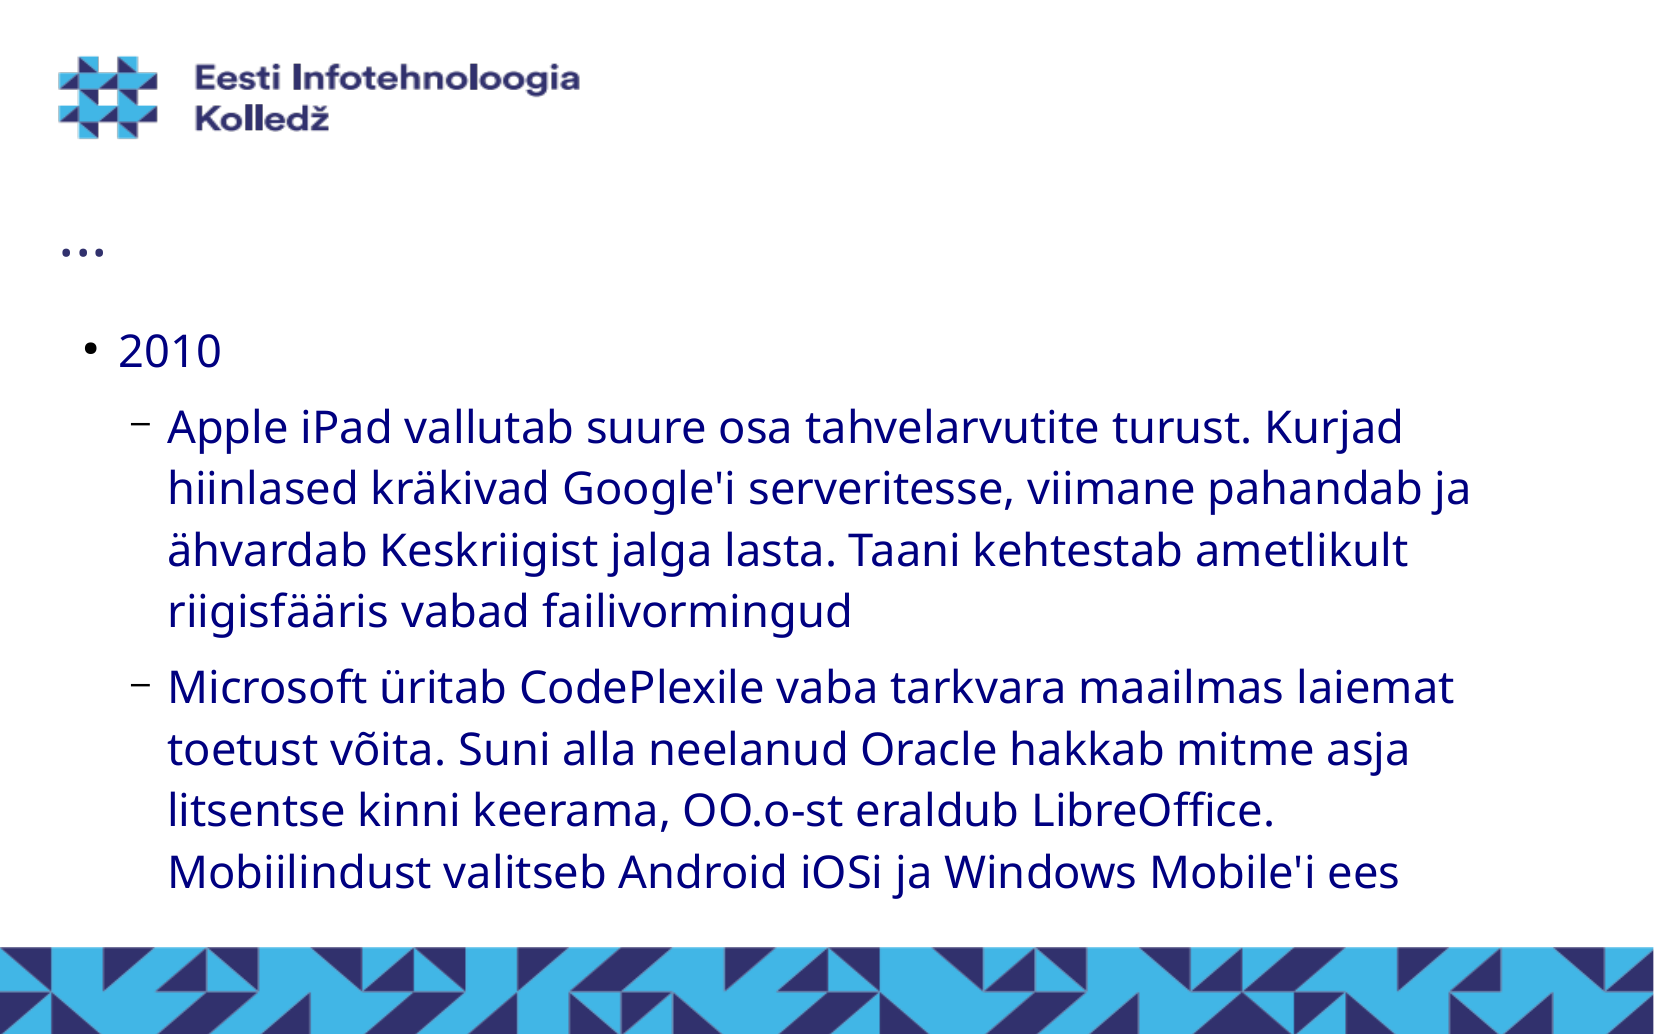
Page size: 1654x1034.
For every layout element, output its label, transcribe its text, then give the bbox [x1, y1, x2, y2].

list 2010 Apple iPad vallutab suure osa tahvelarvutite turust. Kurjad hiinlased kräkivad Google'i serveritesse, viimane pahandab ja ähvardab Keskriigist jalga lasta. Taani kehtestab ametlikult riigisfääris vabad failivormingud Microsoft üritab CodePlexile vaba tarkvara maailmas laiemat toetust võita. Suni alla neelanud Oracle hakkab mitme asja litsentse kinni keerama, OO.o-st eraldub LibreOffice. Mobiilindust valitseb Android iOSi ja Windows Mobile'i ees [70, 318, 1548, 910]
title ... [59, 158, 1489, 308]
